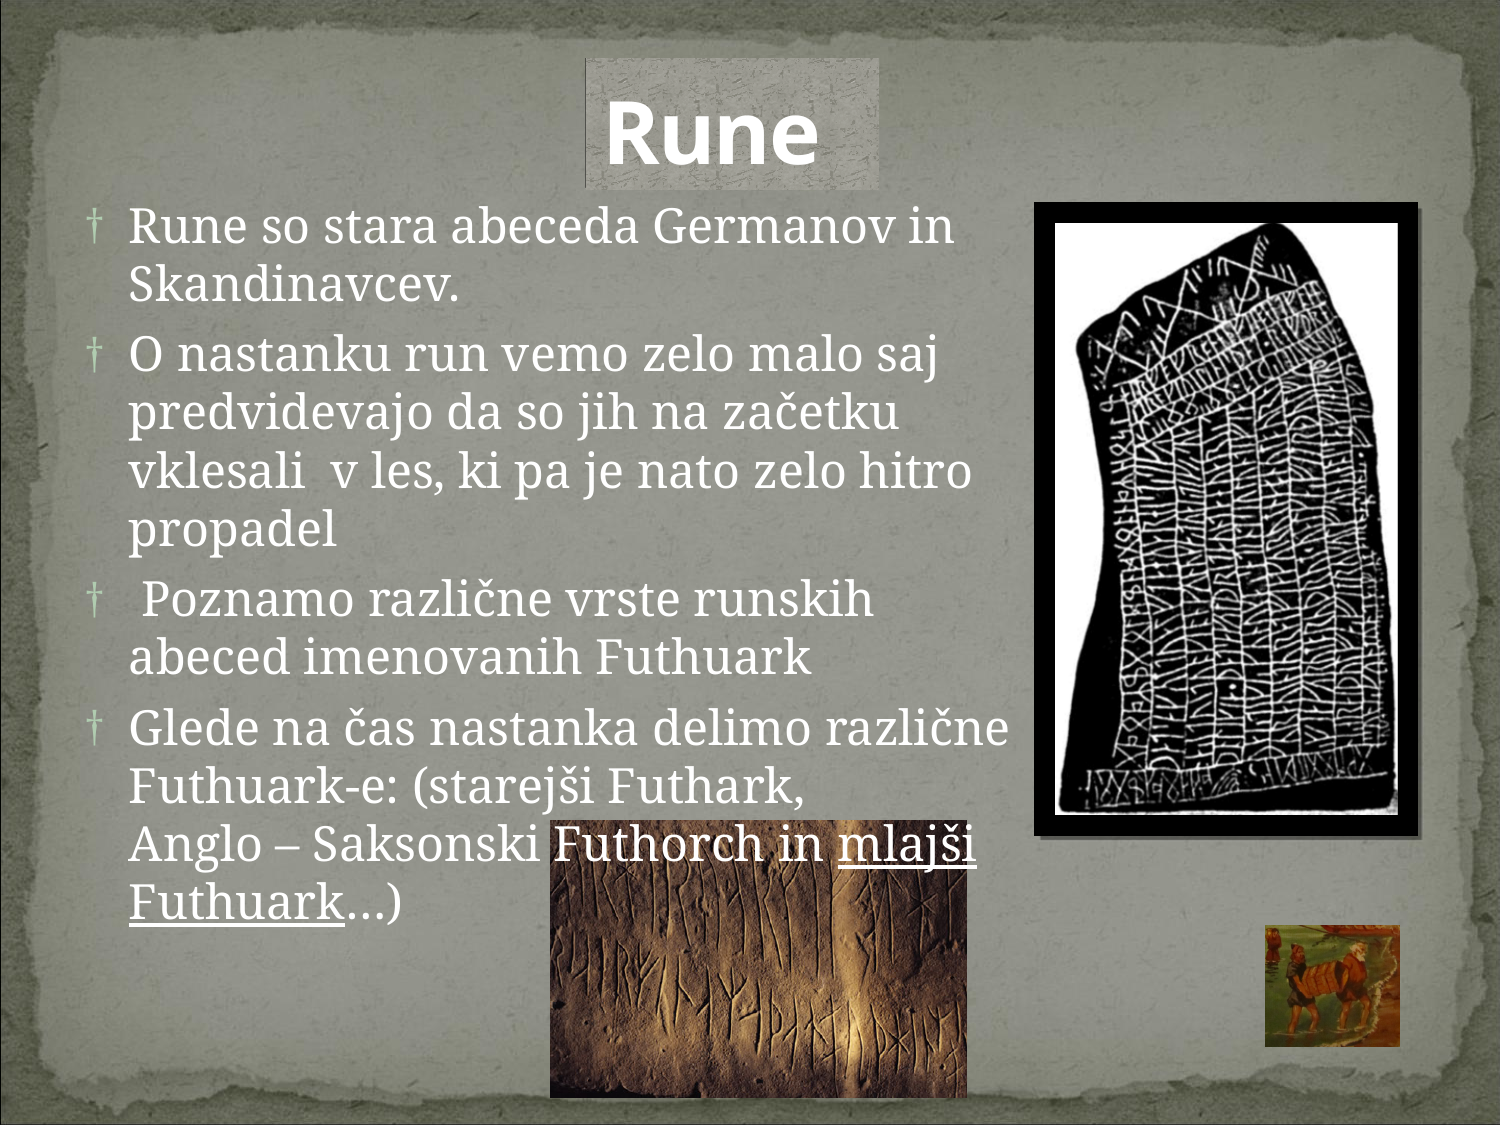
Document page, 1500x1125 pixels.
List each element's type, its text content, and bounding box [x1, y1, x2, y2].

list Rune so stara abeceda Germanov in Skandinavcev. O nastanku run vemo zelo malo saj predvidevajo da so jih na začetku vklesali v les, ki pa je nato zelo hitro propadel Poznamo različne vrste runskih abeced imenovanih Futhuark Glede na čas nastanka delimo različne Futhuark-e: (starejši Futhark, Anglo – Saksonski Futhorch in mlajši Futhuark…) [70, 187, 1055, 938]
picture [0, 0, 1500, 1125]
title Rune [585, 58, 879, 190]
